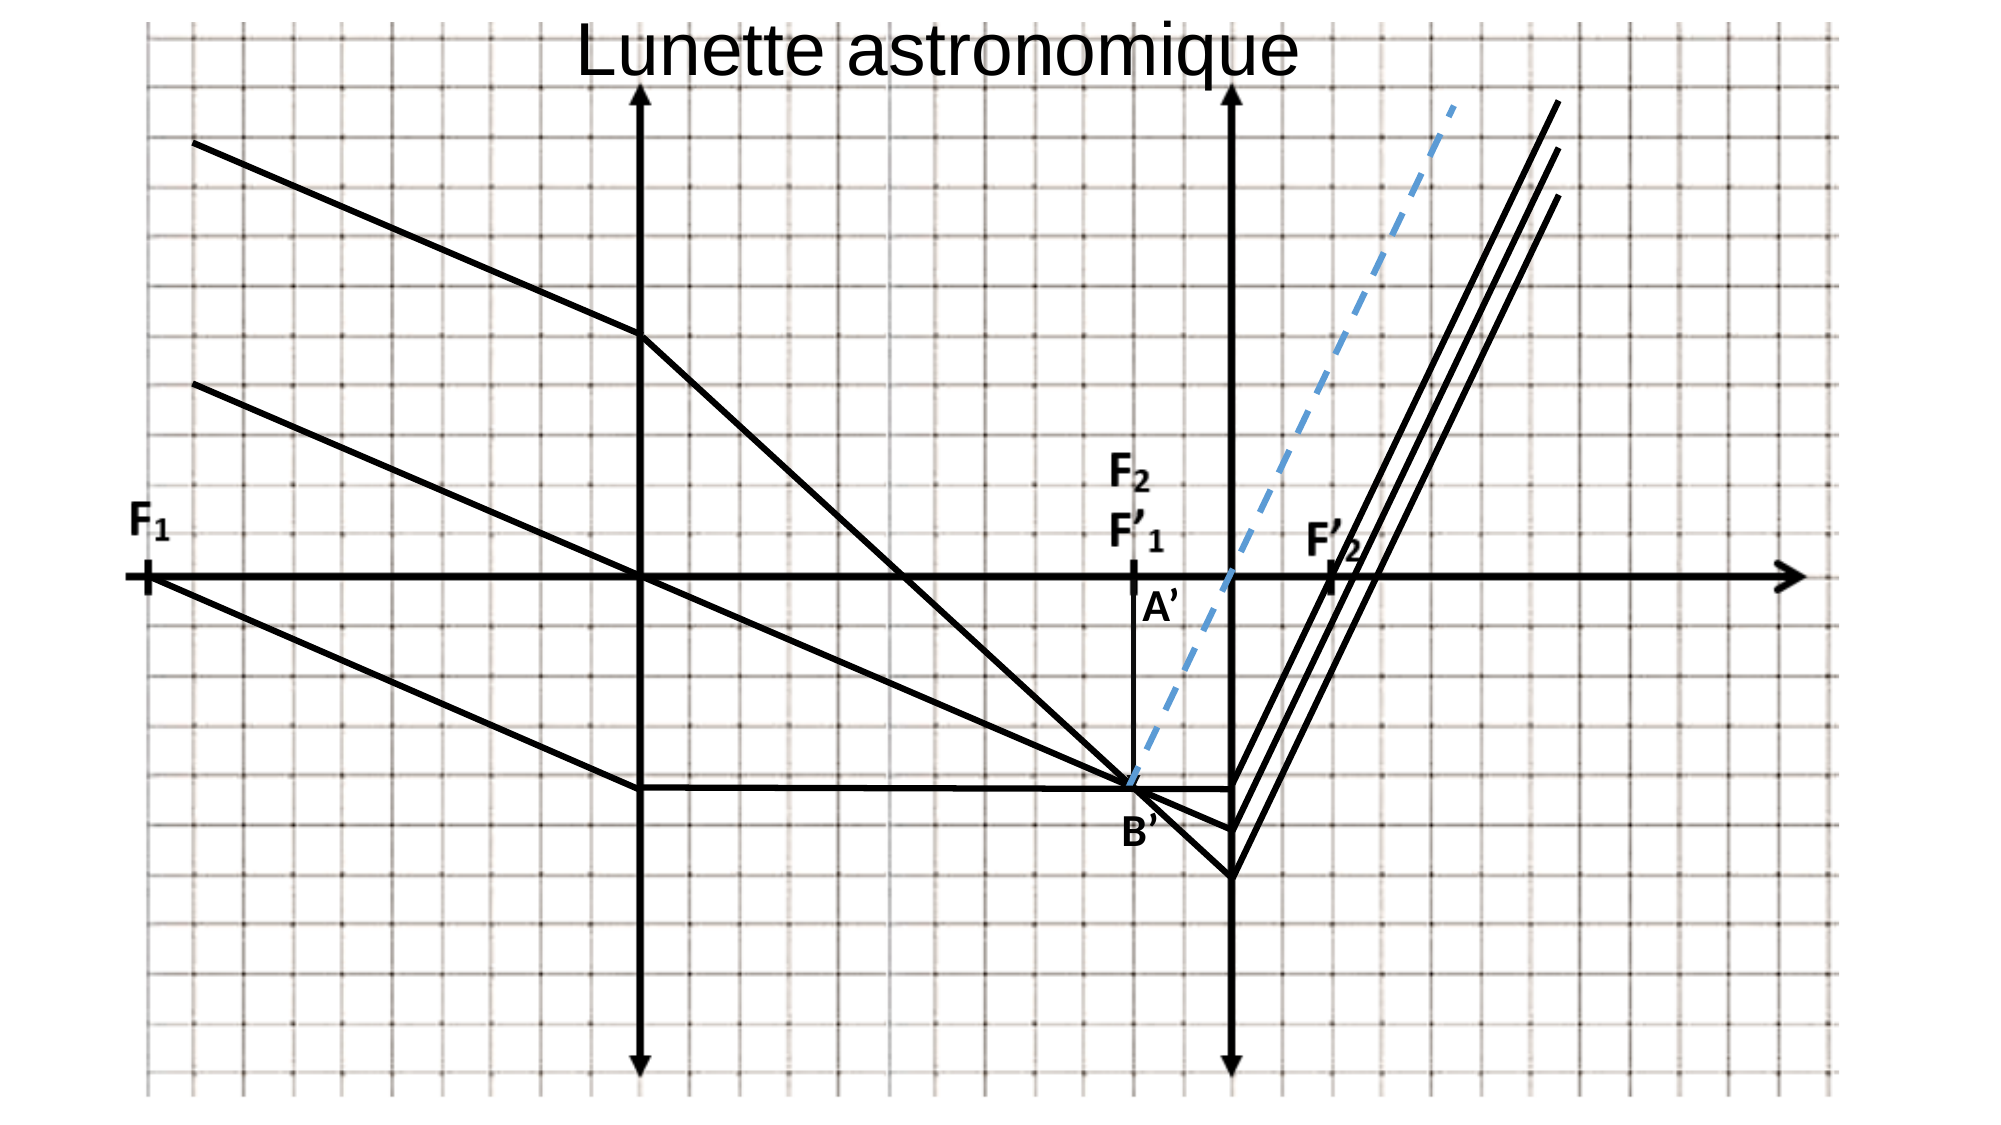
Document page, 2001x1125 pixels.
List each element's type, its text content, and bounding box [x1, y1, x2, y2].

text_box B’ [1146, 793, 1188, 832]
picture [117, 22, 1840, 1098]
text_box Lunette astronomique [561, 0, 1713, 99]
text_box B’ [1106, 792, 1188, 874]
text_box A’ [1127, 564, 1209, 649]
